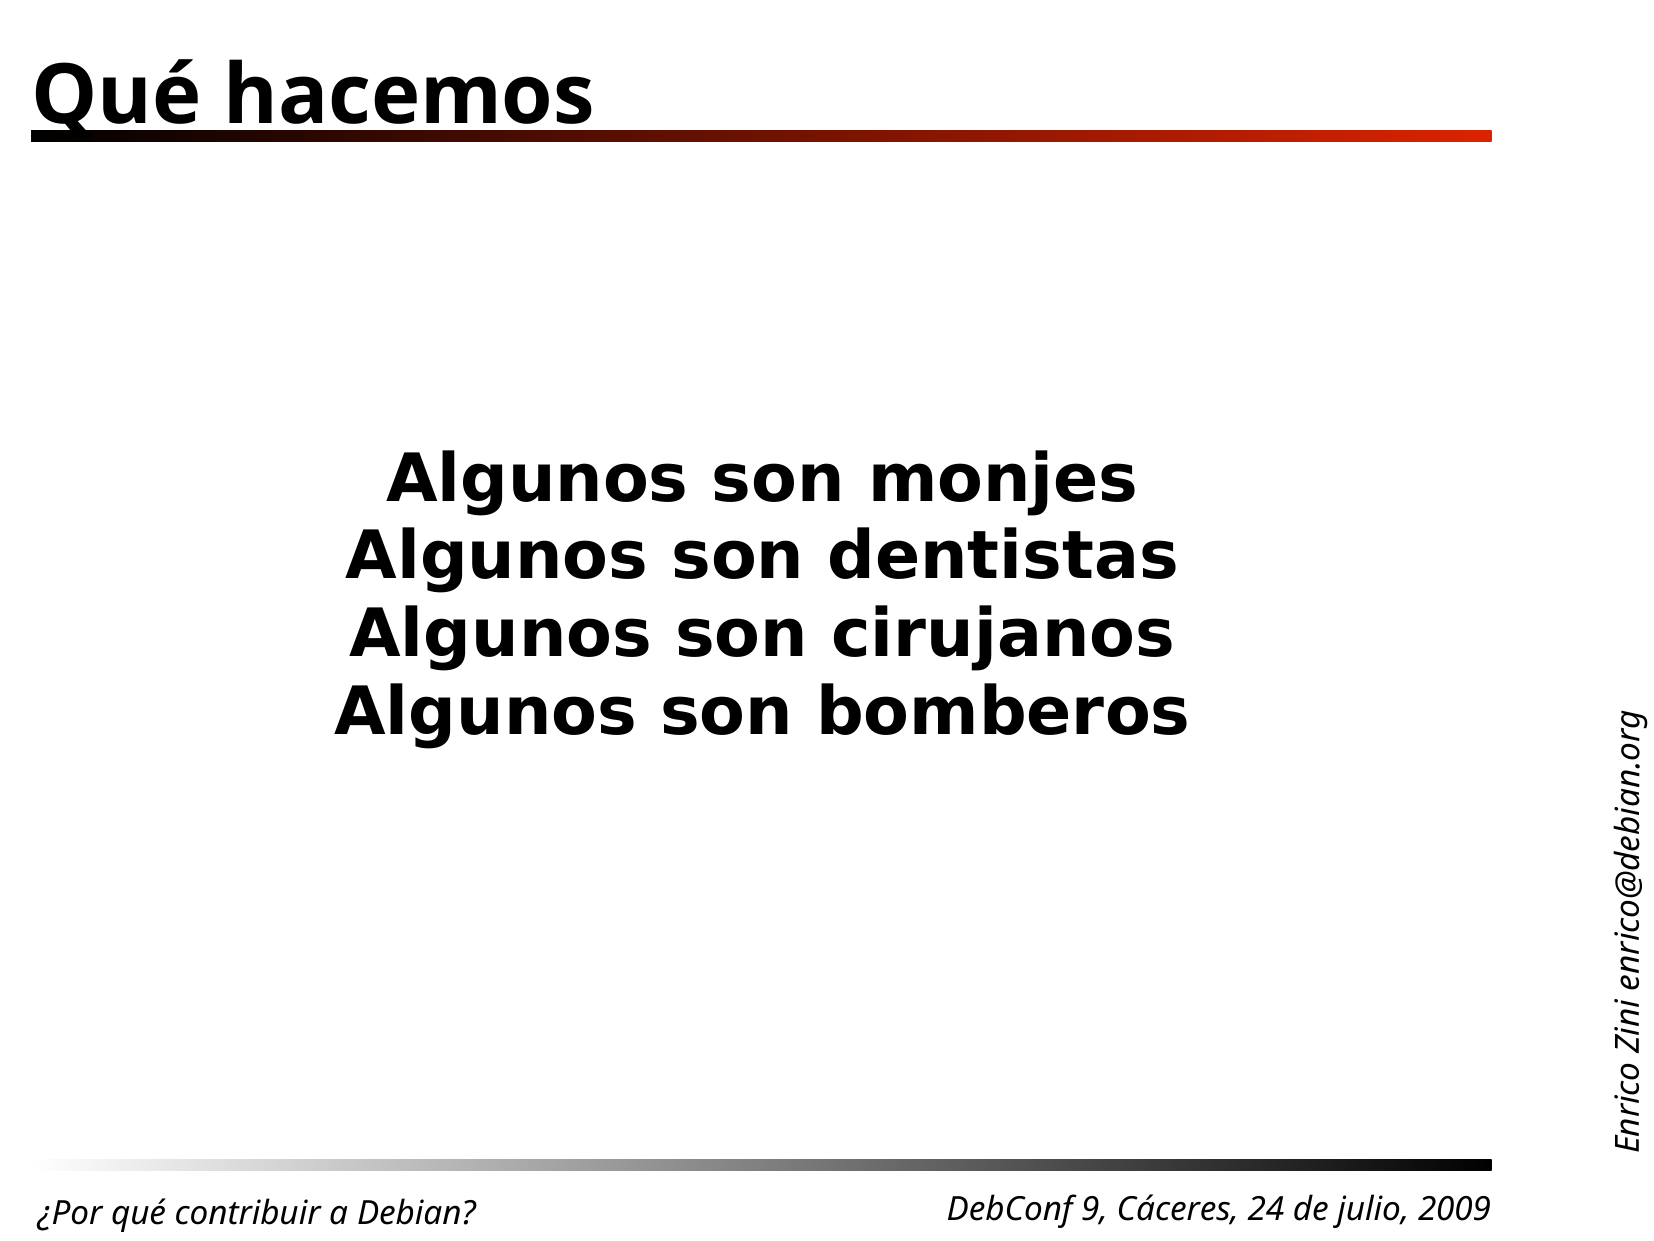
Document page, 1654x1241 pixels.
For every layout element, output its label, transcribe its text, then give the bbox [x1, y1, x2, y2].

text_box Qué hacemos [31, 34, 1438, 168]
text_box Algunos son monjes Algunos son dentistas Algunos son cirujanos Algunos son bomberos [30, 439, 1495, 751]
